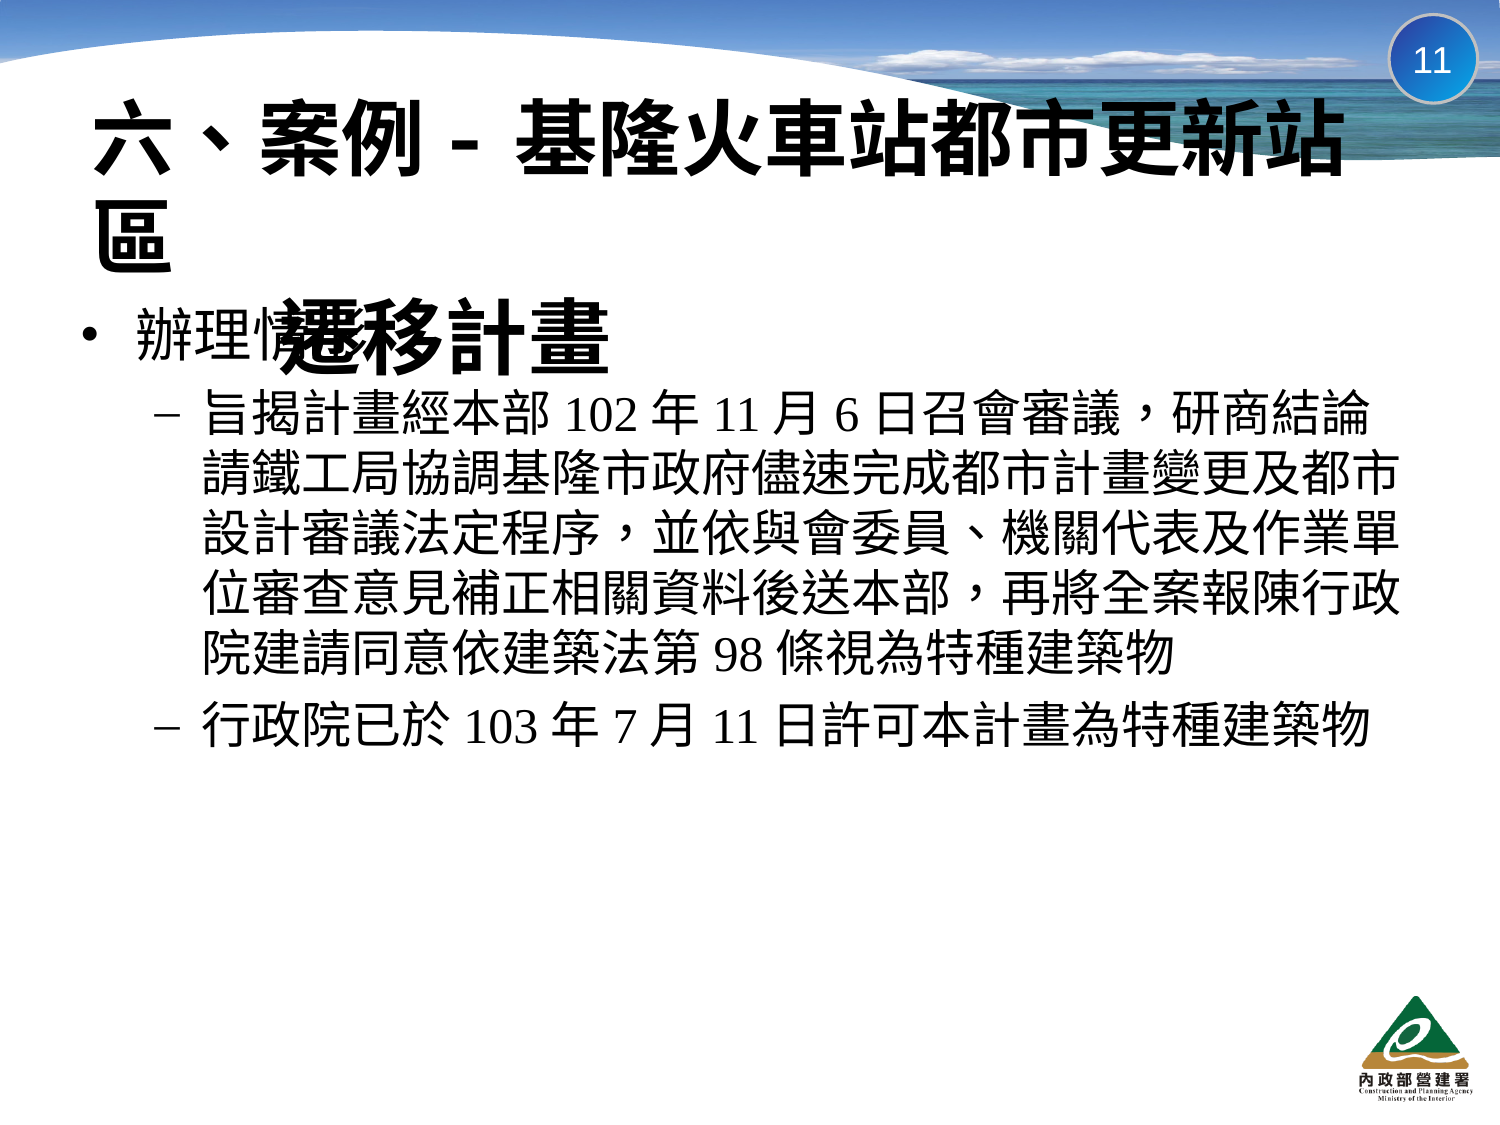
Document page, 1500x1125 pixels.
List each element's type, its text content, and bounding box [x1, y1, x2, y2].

list 辦理情形 旨揭計畫經本部102年11月6日召會審議，研商結論請鐵工局協調基隆市政府儘速完成都市計畫變更及都市設計審議法定程序，並依與會委員、機關代表及作業單位審查意見補正相關資料後送本部，再將全案報陳行政院建請同意依建築法第98條視為特種建築物 行政院已於103年7月11日許可本計畫為特種建築物 [64, 290, 1436, 858]
text_box 六、案例-基隆火車站都市更新站區 遷移計畫 [76, 78, 1427, 266]
picture [1359, 996, 1473, 1102]
